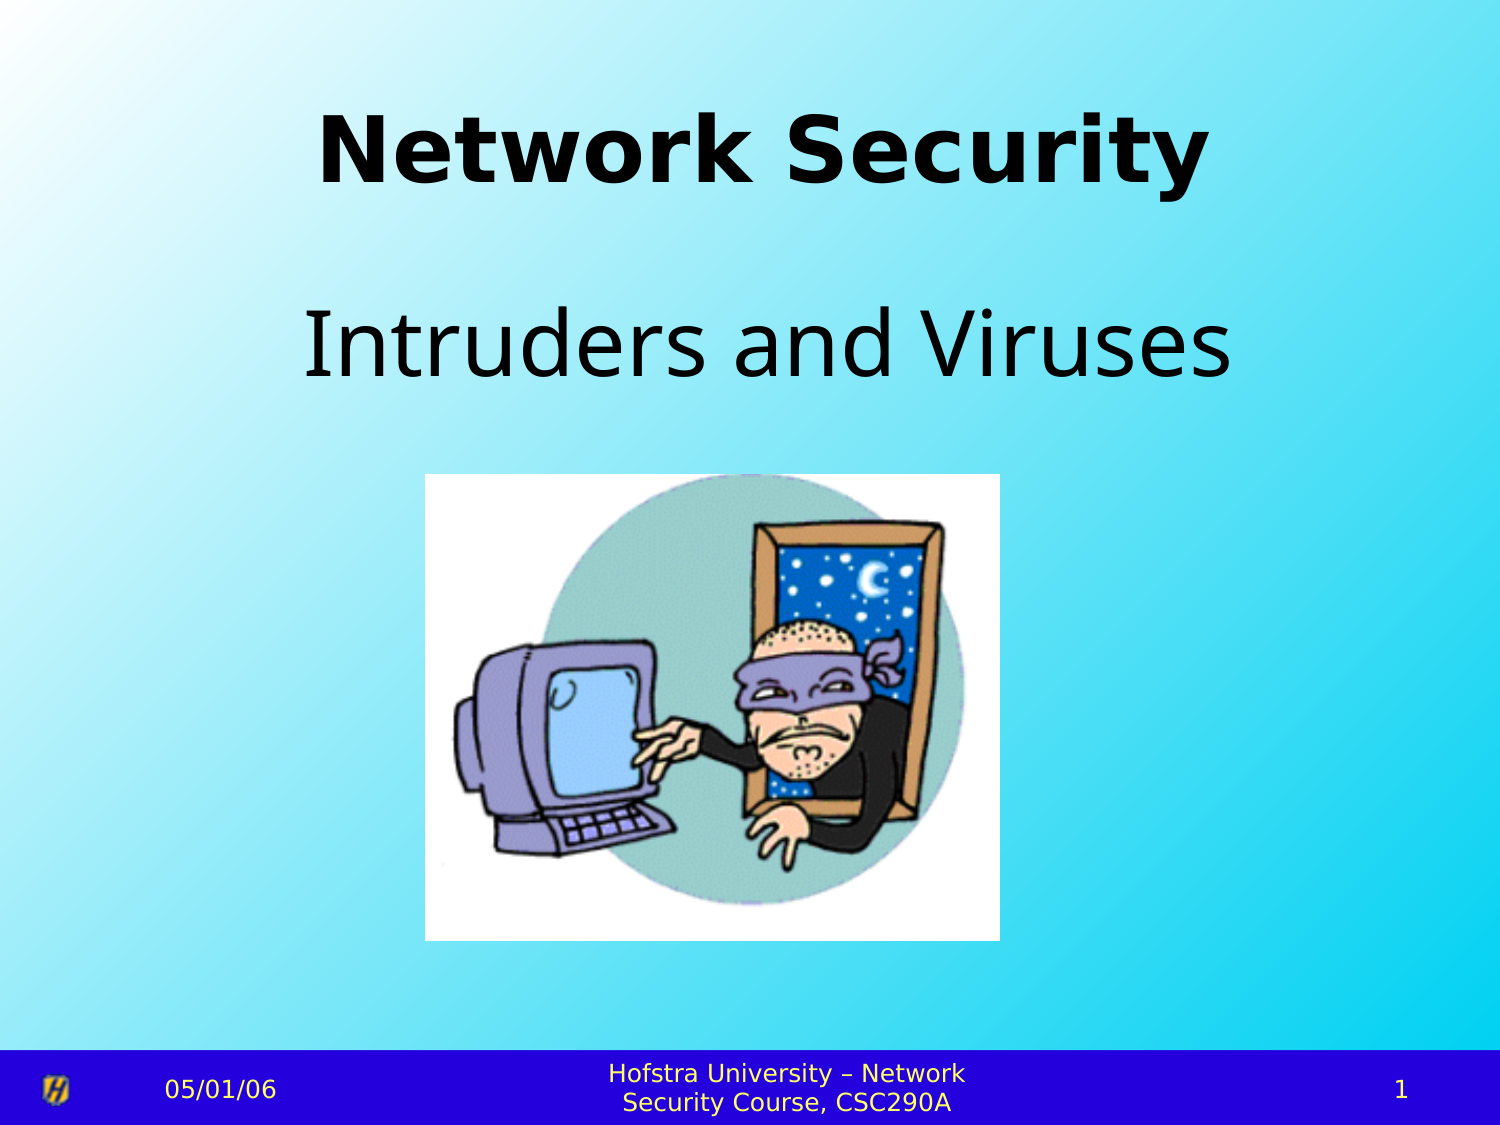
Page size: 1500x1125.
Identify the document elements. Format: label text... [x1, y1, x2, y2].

picture [425, 474, 1000, 941]
title Network Security [124, 84, 1404, 212]
text_box Intruders and Viruses [87, 299, 1450, 412]
picture [37, 1072, 76, 1110]
